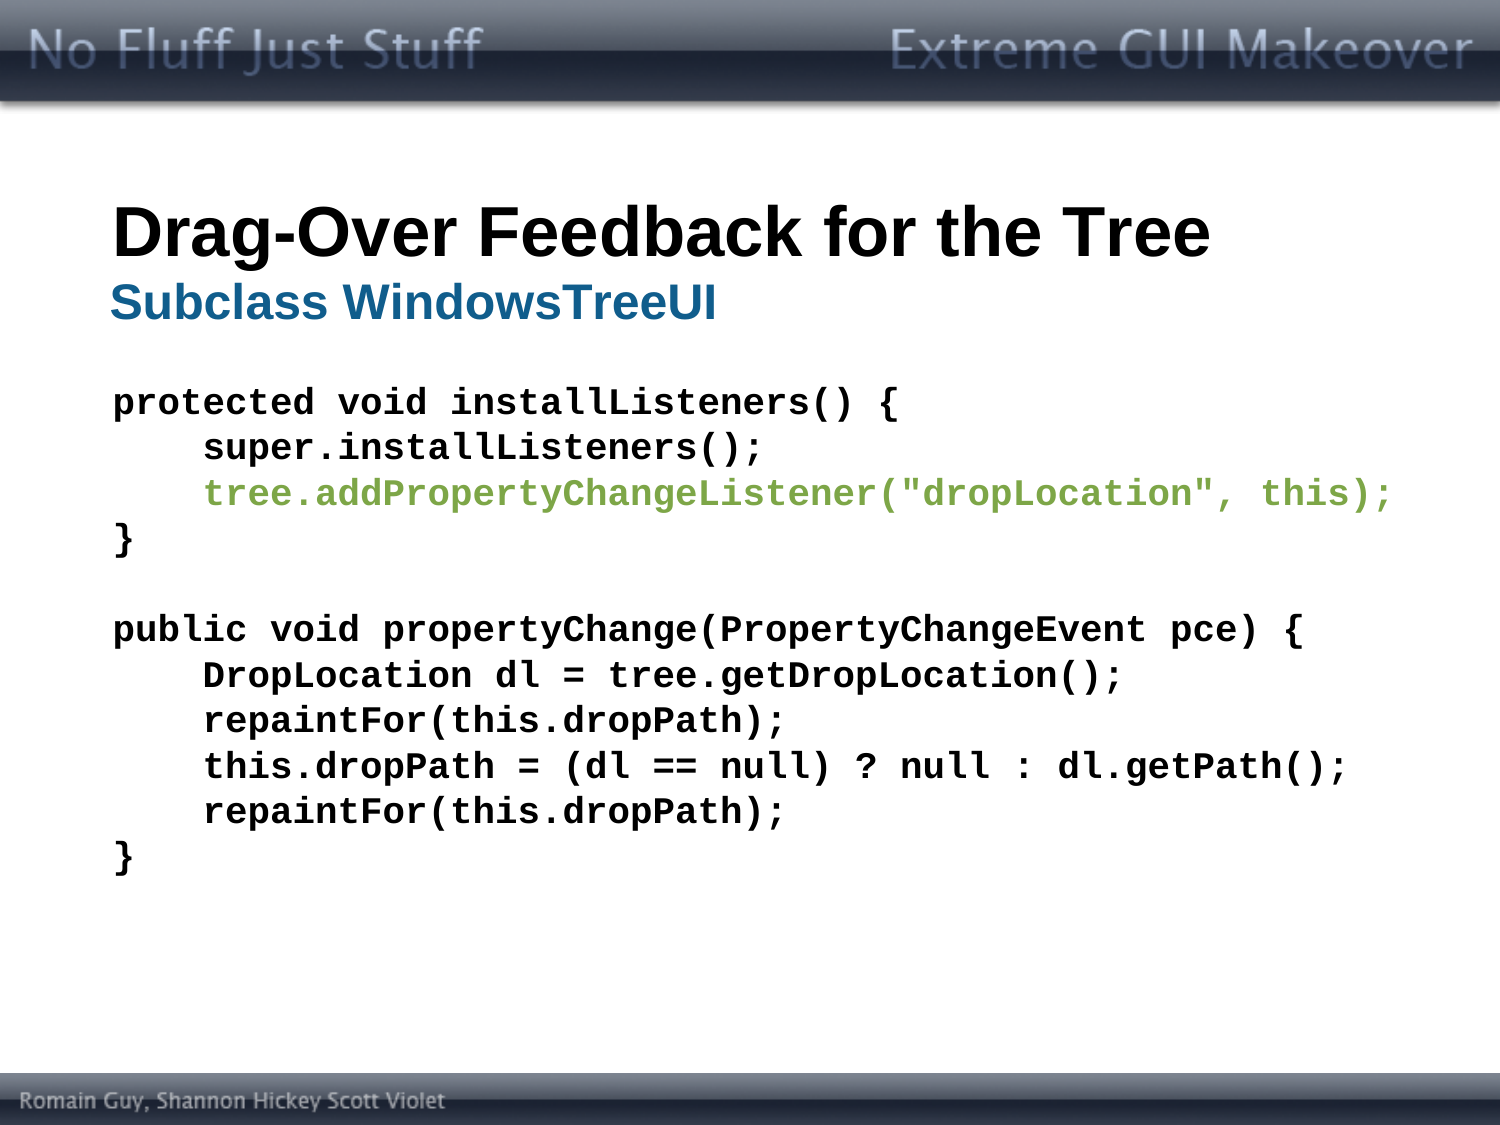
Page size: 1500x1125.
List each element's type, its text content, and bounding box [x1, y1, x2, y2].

text_box Subclass WindowsTreeUI [101, 262, 1377, 352]
text_box protected void installListeners() { super.installListeners(); tree.addPropertyChangeListener("dropLocation", this); } public void propertyChange(PropertyChangeEvent pce) { DropLocation dl = tree.getDropLocation(); repaintFor(this.dropPath); this.dropPath = (dl == null) ? null : dl.getPath(); repaintFor(this.dropPath); } [112, 337, 1463, 1023]
picture [0, 1073, 1500, 1125]
title Drag-Over Feedback for the Tree [112, 119, 1417, 271]
picture [0, 0, 1500, 114]
